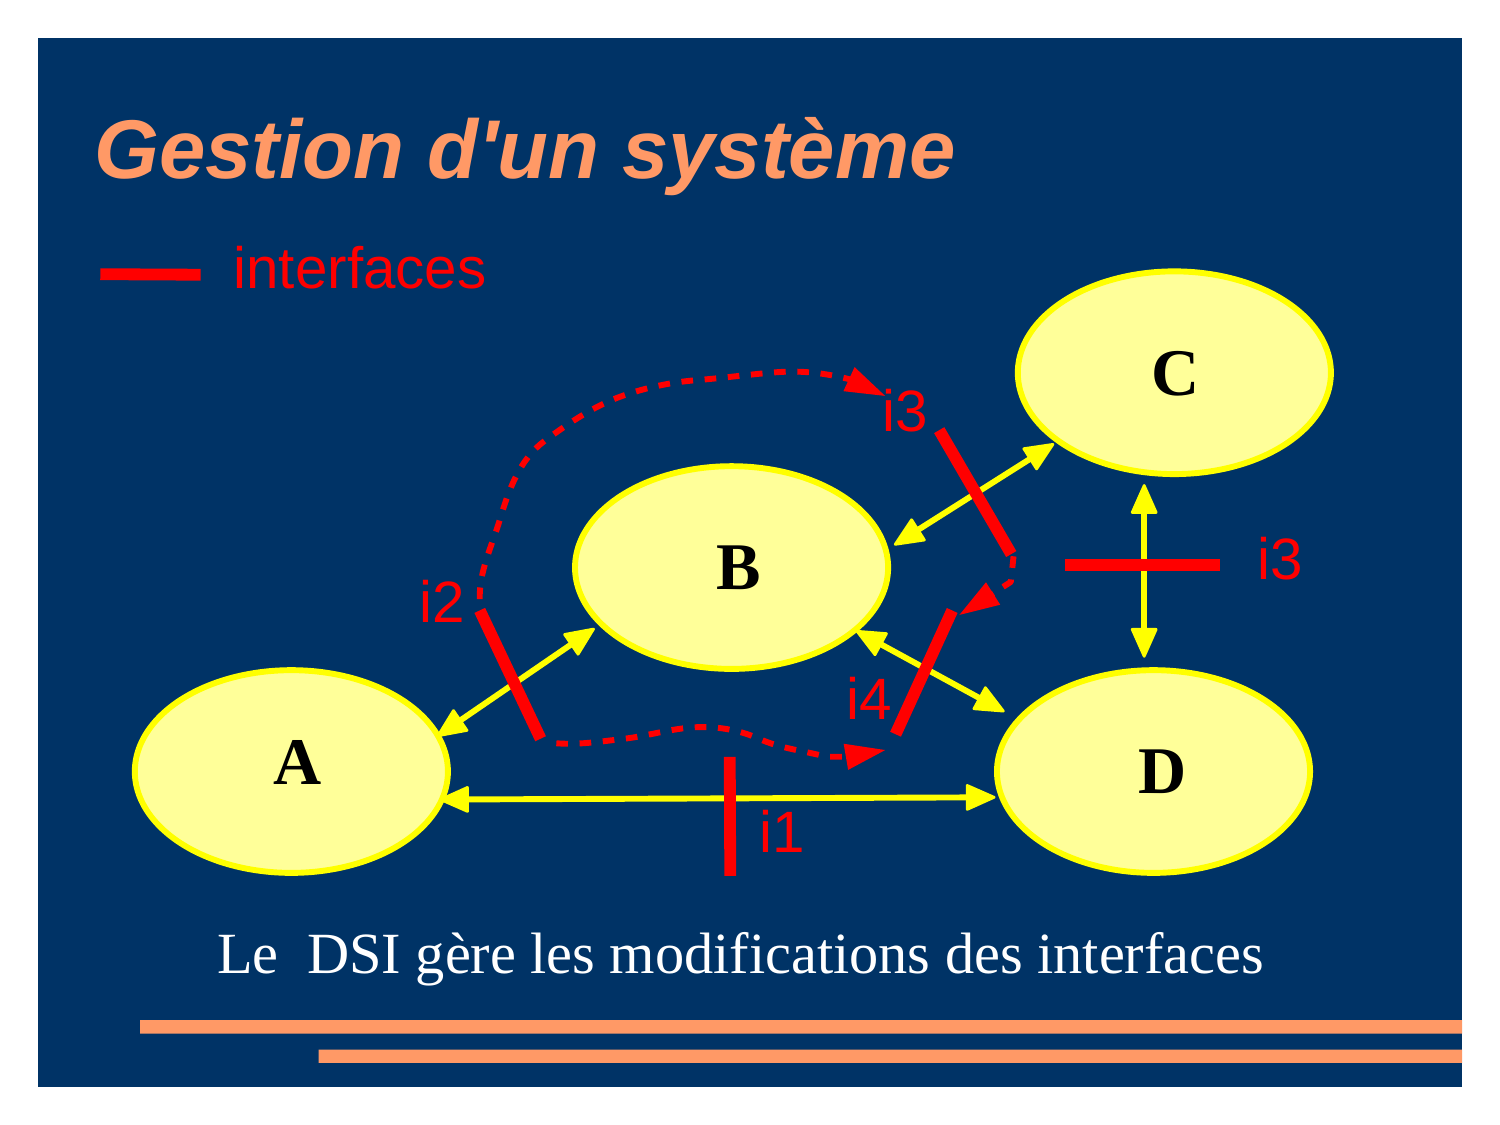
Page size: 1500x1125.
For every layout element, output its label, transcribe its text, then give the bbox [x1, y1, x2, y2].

text_box [996, 670, 1311, 873]
text_box C [1139, 335, 1250, 423]
text_box [575, 466, 889, 669]
title Gestion d'un système [94, 46, 1463, 254]
text_box B [704, 530, 815, 618]
text_box i4 [765, 666, 892, 740]
text_box [1017, 271, 1331, 475]
text_box interfaces [221, 236, 528, 309]
text_box i3 [818, 378, 928, 452]
text_box i3 [1245, 527, 1372, 600]
text_box i2 [338, 569, 466, 643]
text_box [134, 670, 448, 873]
text_box A [261, 725, 372, 813]
text_box i1 [747, 799, 874, 873]
text_box D [1126, 734, 1238, 822]
text_box Le DSI gère les modifications des interfaces [65, 921, 1419, 992]
